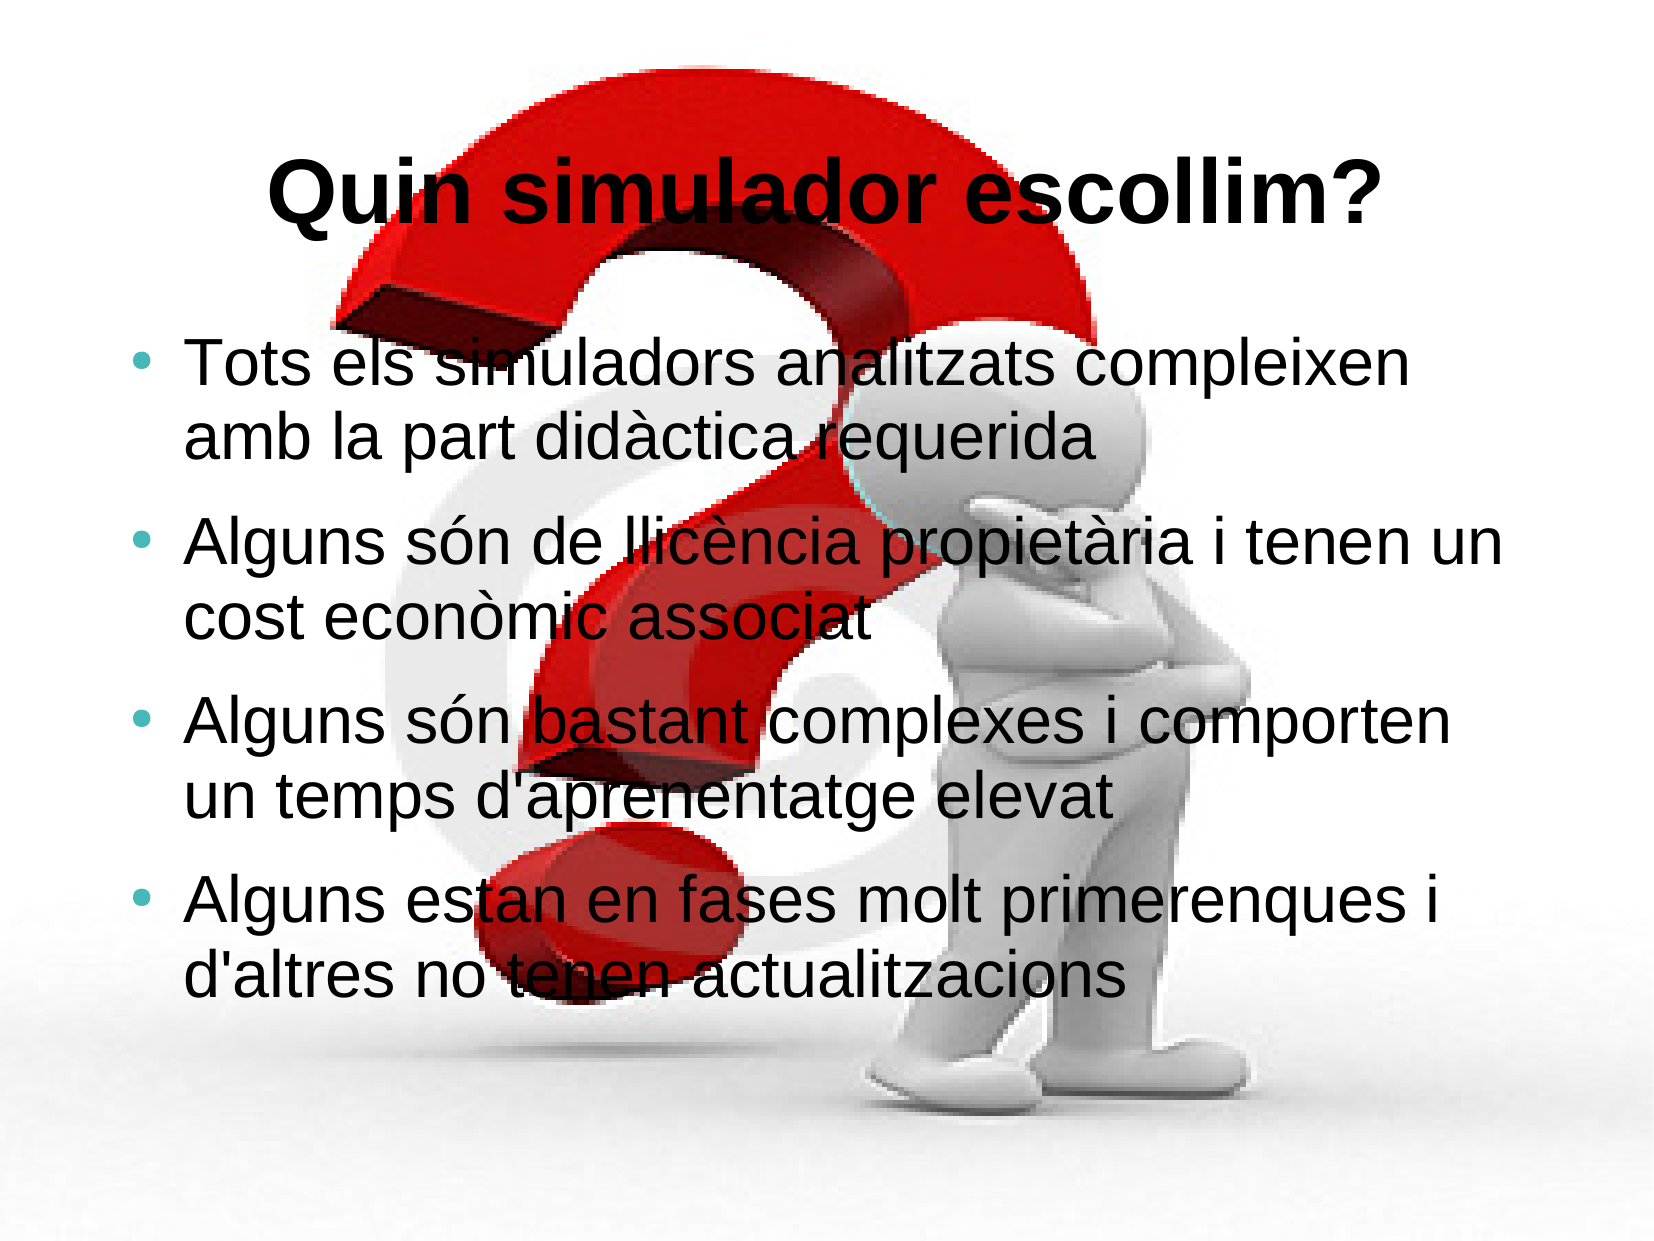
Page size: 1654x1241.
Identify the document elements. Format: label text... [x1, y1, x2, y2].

picture [0, 0, 1654, 1241]
list Tots els simuladors analitzats compleixen amb la part didàctica requerida Alguns són de llicència propietària i tenen un cost econòmic associat Alguns són bastant complexes i comporten un temps d'aprenentatge elevat Alguns estan en fases molt primerenques i d'altres no tenen actualitzacions [112, 324, 1536, 1144]
title Quin simulador escollim? [82, 88, 1571, 296]
